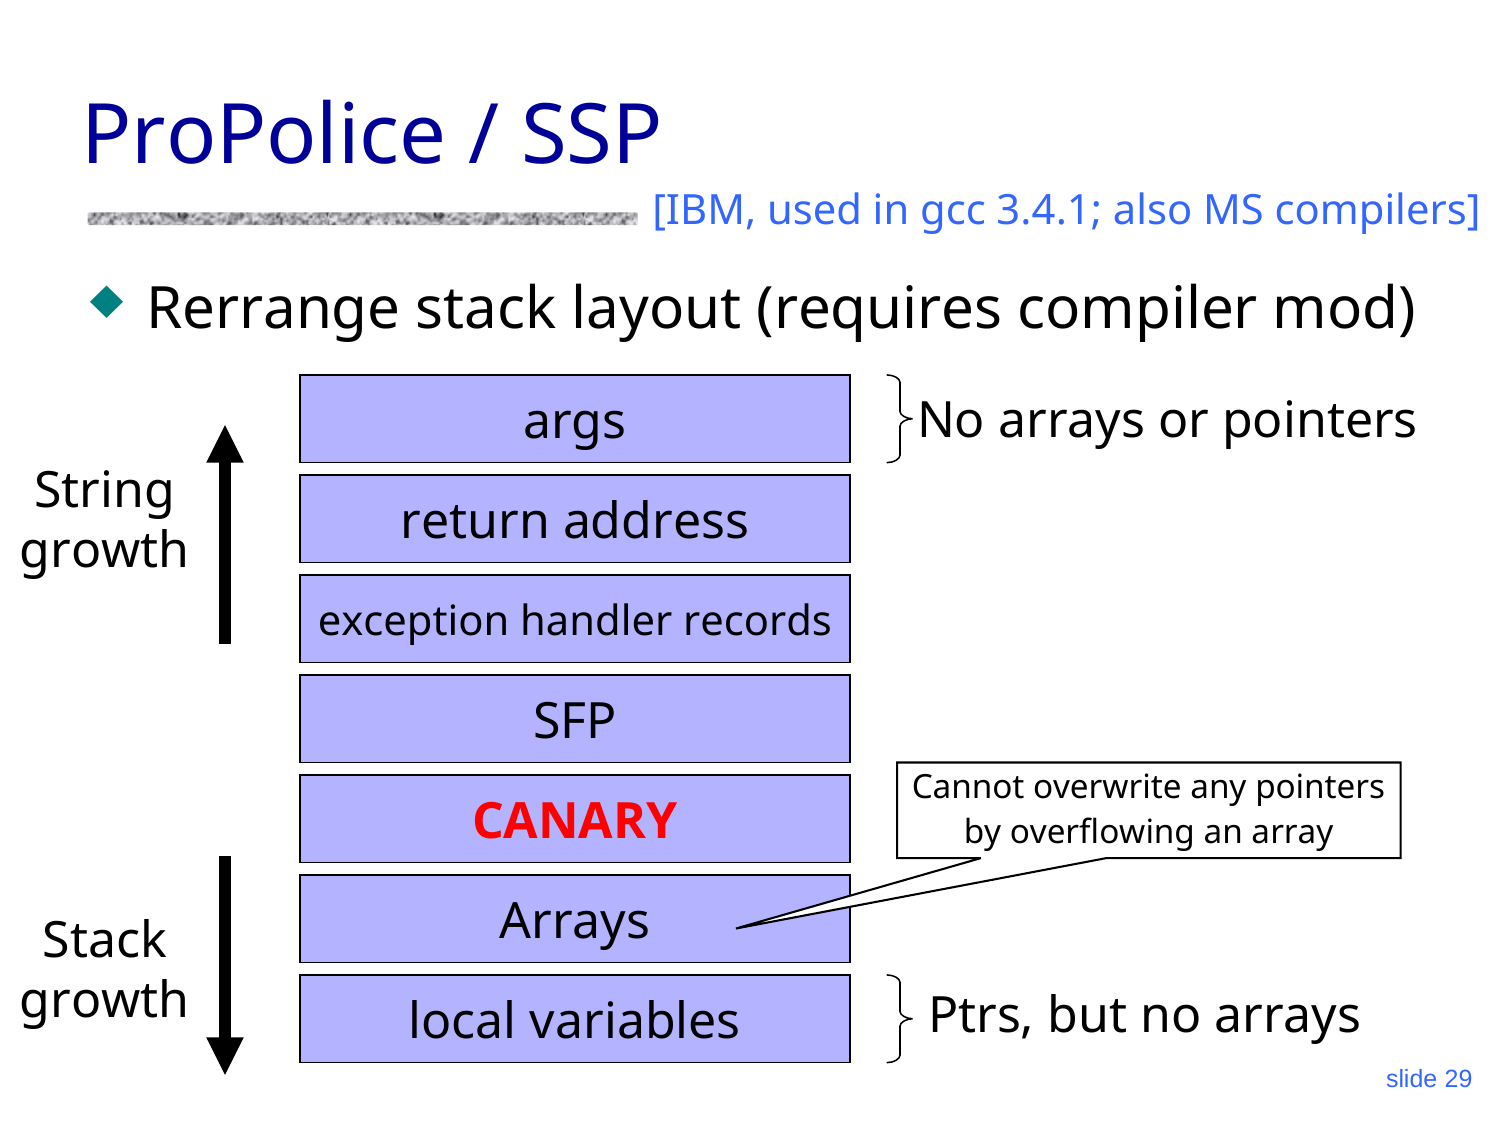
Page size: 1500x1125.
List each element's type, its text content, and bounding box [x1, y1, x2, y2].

text_box Cannot overwrite any pointers by overflowing an array [735, 762, 1401, 929]
text_box Arrays [299, 874, 850, 963]
text_box return address [299, 474, 850, 563]
text_box [IBM, used in gcc 3.4.1; also MS compilers] [637, 174, 1496, 241]
text_box Ptrs, but no arrays [913, 974, 1377, 1051]
text_box Stack growth [4, 899, 205, 1036]
picture [87, 212, 637, 226]
text_box local variables [299, 975, 850, 1063]
text_box No arrays or pointers [902, 380, 1434, 456]
text_box exception handler records [299, 574, 850, 663]
text_box SFP [299, 675, 850, 763]
text_box String growth [4, 449, 205, 586]
list Rerrange stack layout (requires compiler mod) [74, 262, 1450, 994]
text_box args [299, 375, 850, 463]
title ProPolice / SSP [66, 37, 1342, 188]
text_box slide <number> [1174, 1025, 1488, 1101]
text_box CANARY [299, 774, 850, 863]
